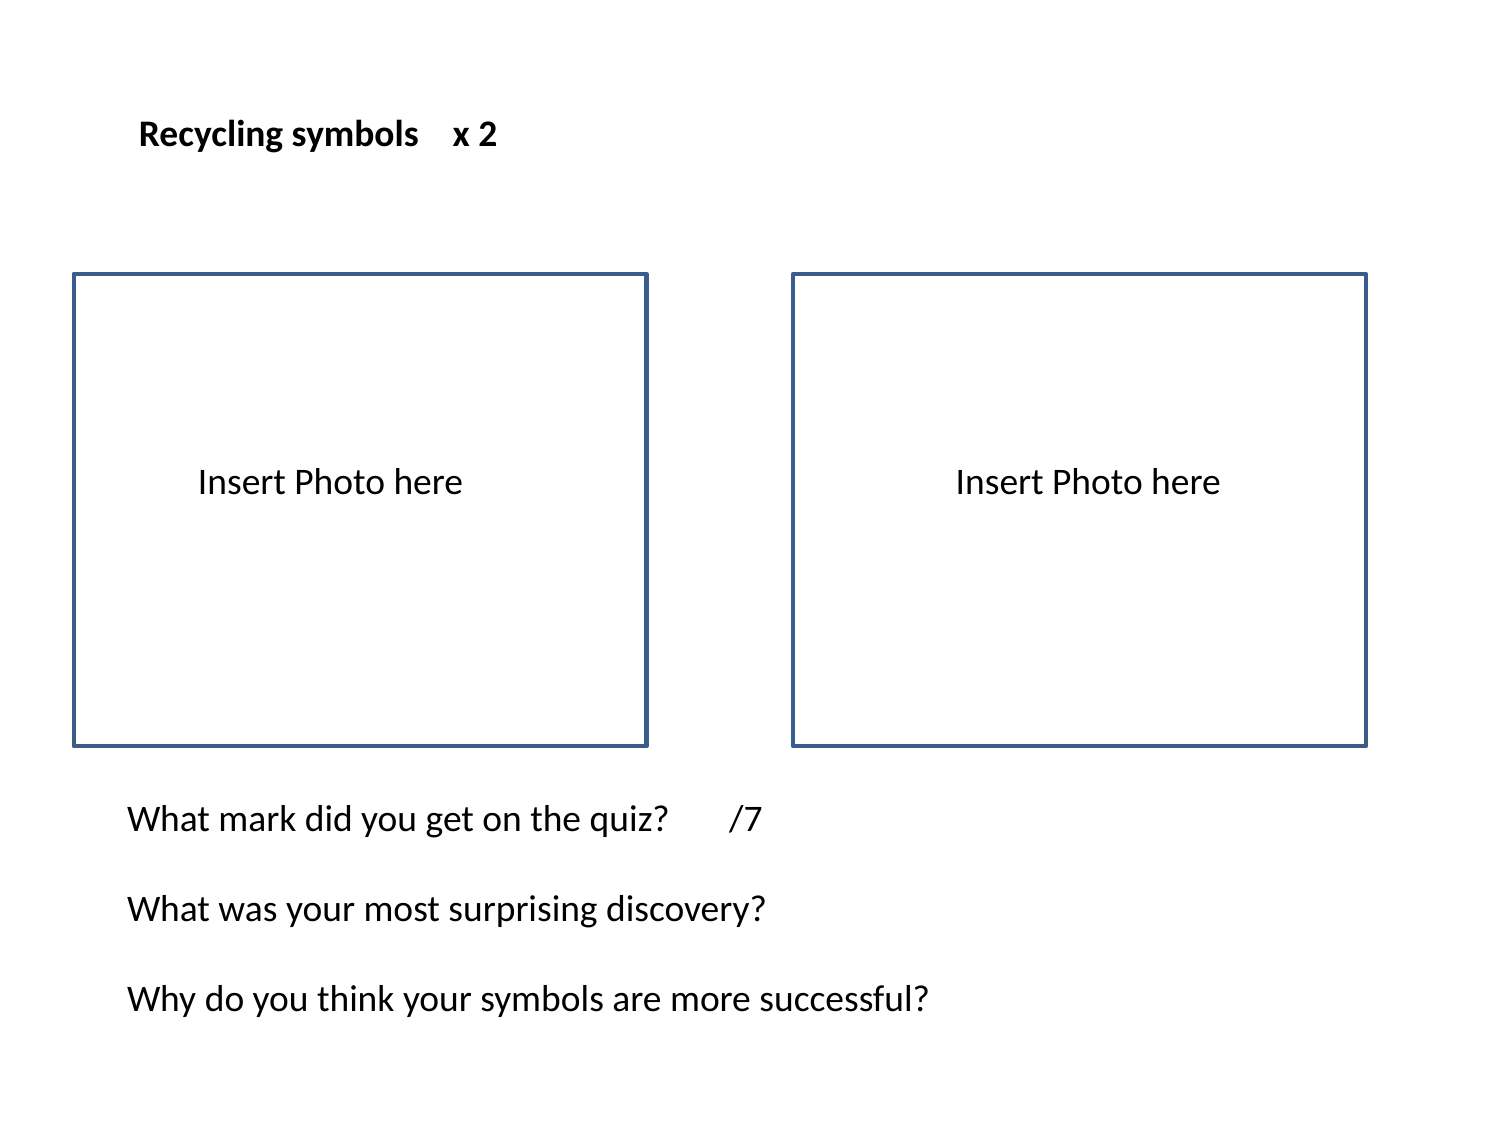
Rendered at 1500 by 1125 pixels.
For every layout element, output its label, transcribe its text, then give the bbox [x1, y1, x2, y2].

text_box What mark did you get on the quiz? /7 What was your most surprising discovery? Why do you think your symbols are more successful? [112, 786, 1105, 1075]
text_box Recycling symbols x 2 [123, 101, 798, 163]
text_box Insert Photo here [183, 449, 538, 511]
text_box Insert Photo here [940, 449, 1296, 511]
